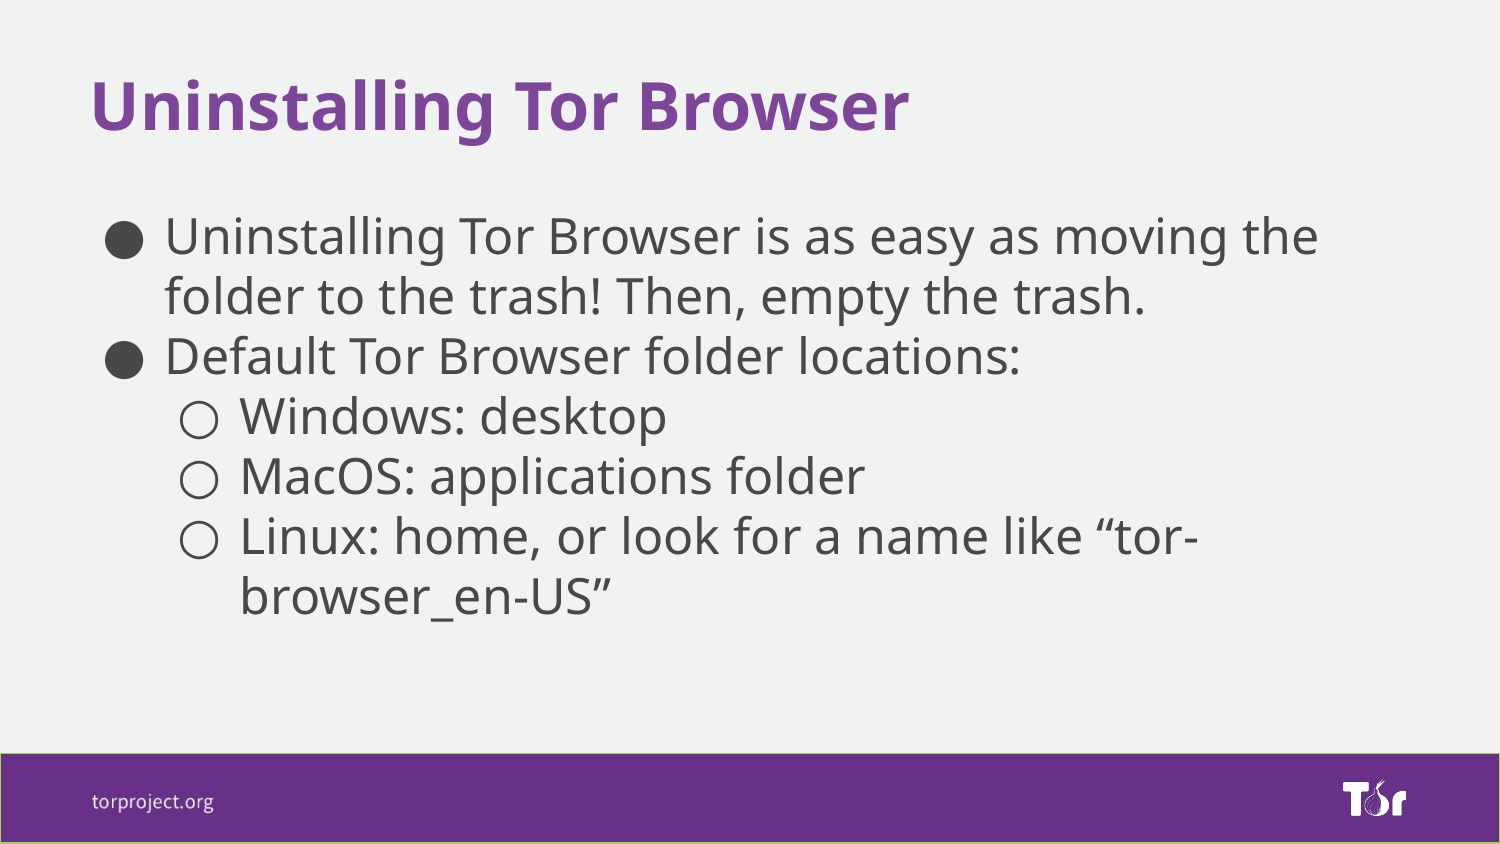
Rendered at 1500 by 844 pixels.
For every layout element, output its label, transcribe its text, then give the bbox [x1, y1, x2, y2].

picture [1343, 778, 1406, 816]
text_box Uninstalling Tor Browser is as easy as moving the folder to the trash! Then, empty the trash. Default Tor Browser folder locations: Windows: desktop MacOS: applications folder Linux: home, or look for a name like “tor-browser_en-US” [75, 196, 1425, 754]
text_box Uninstalling Tor Browser [75, 33, 1425, 174]
picture [75, 780, 604, 821]
